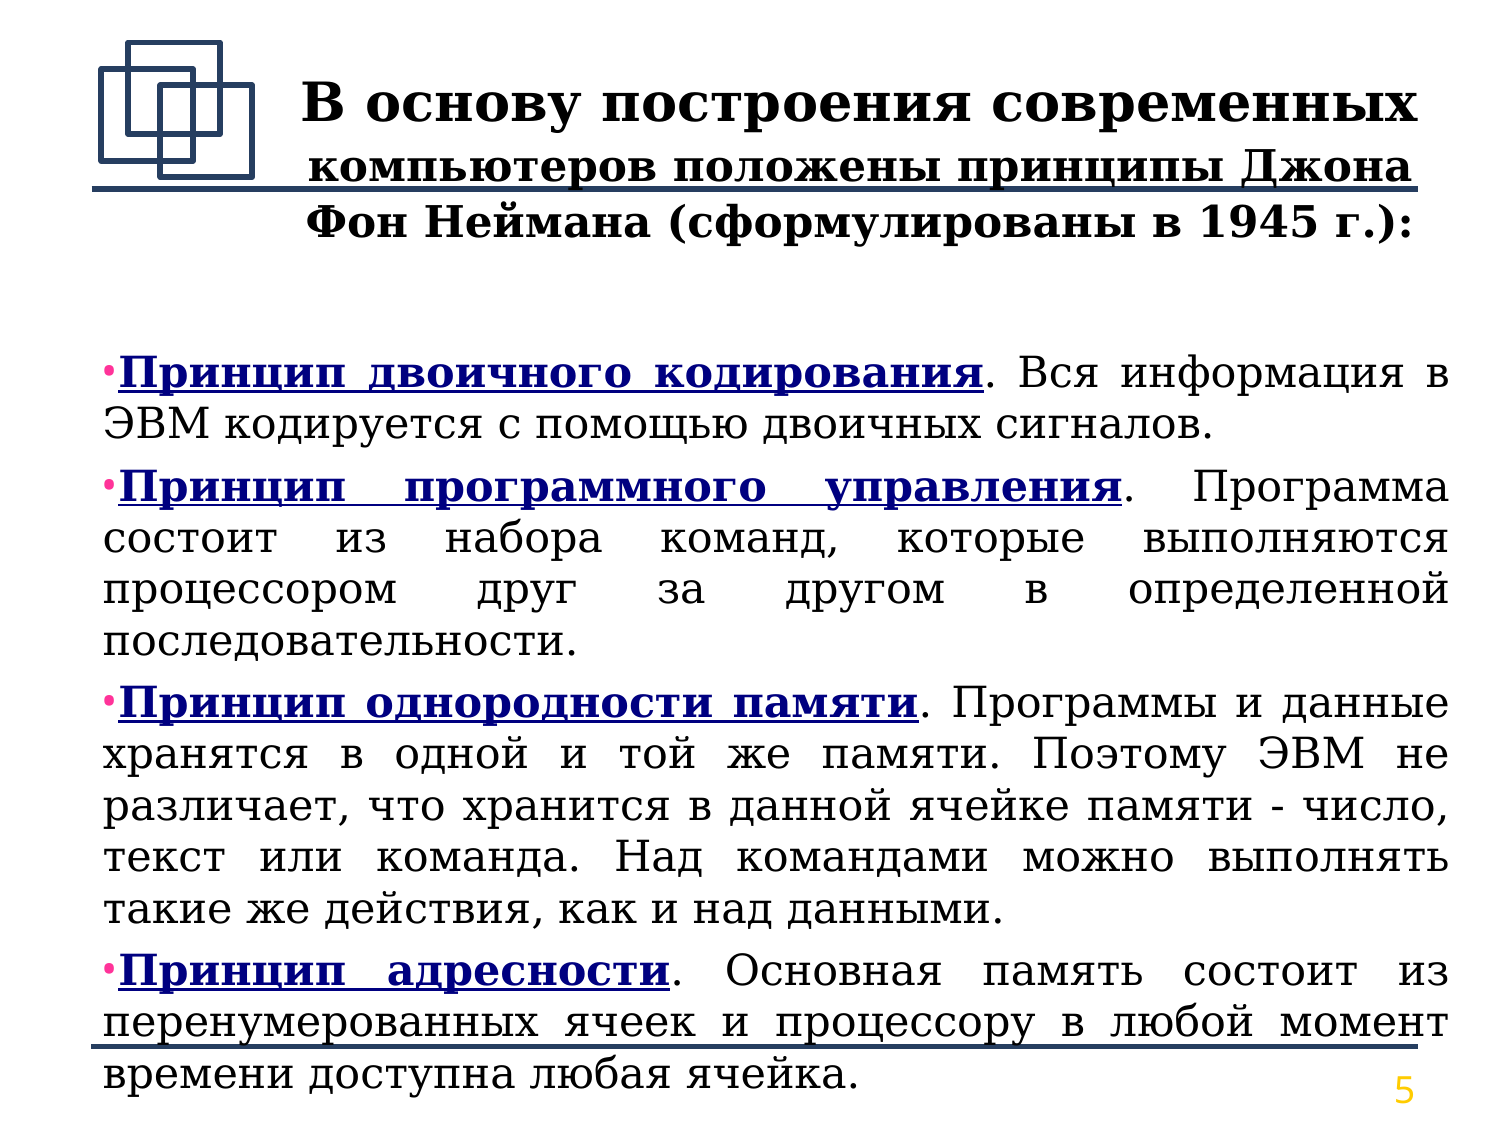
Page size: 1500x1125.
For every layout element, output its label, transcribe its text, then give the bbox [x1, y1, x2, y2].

title В основу построения современных компьютеров положены принципы Джона Фон Неймана (сформулированы в 1945 г.): [295, 46, 1425, 266]
text_box Принцип двоичного кодирования. Вся информация в ЭВМ кодируется с помощью двоичных сигналов. Принцип программного управления. Программа состоит из набора команд, которые выполняются процессором друг за другом в определенной последовательности. Принцип однородности памяти. Программы и данные хранятся в одной и той же памяти. Поэтому ЭВМ не различает, что хранится в данной ячейке памяти - число, текст или команда. Над командами можно выполнять такие же действия, как и над данными. Принцип адресности. Основная память состоит из перенумерованных ячеек и процессору в любой момент времени доступна любая ячейка. [29, 275, 1465, 1105]
